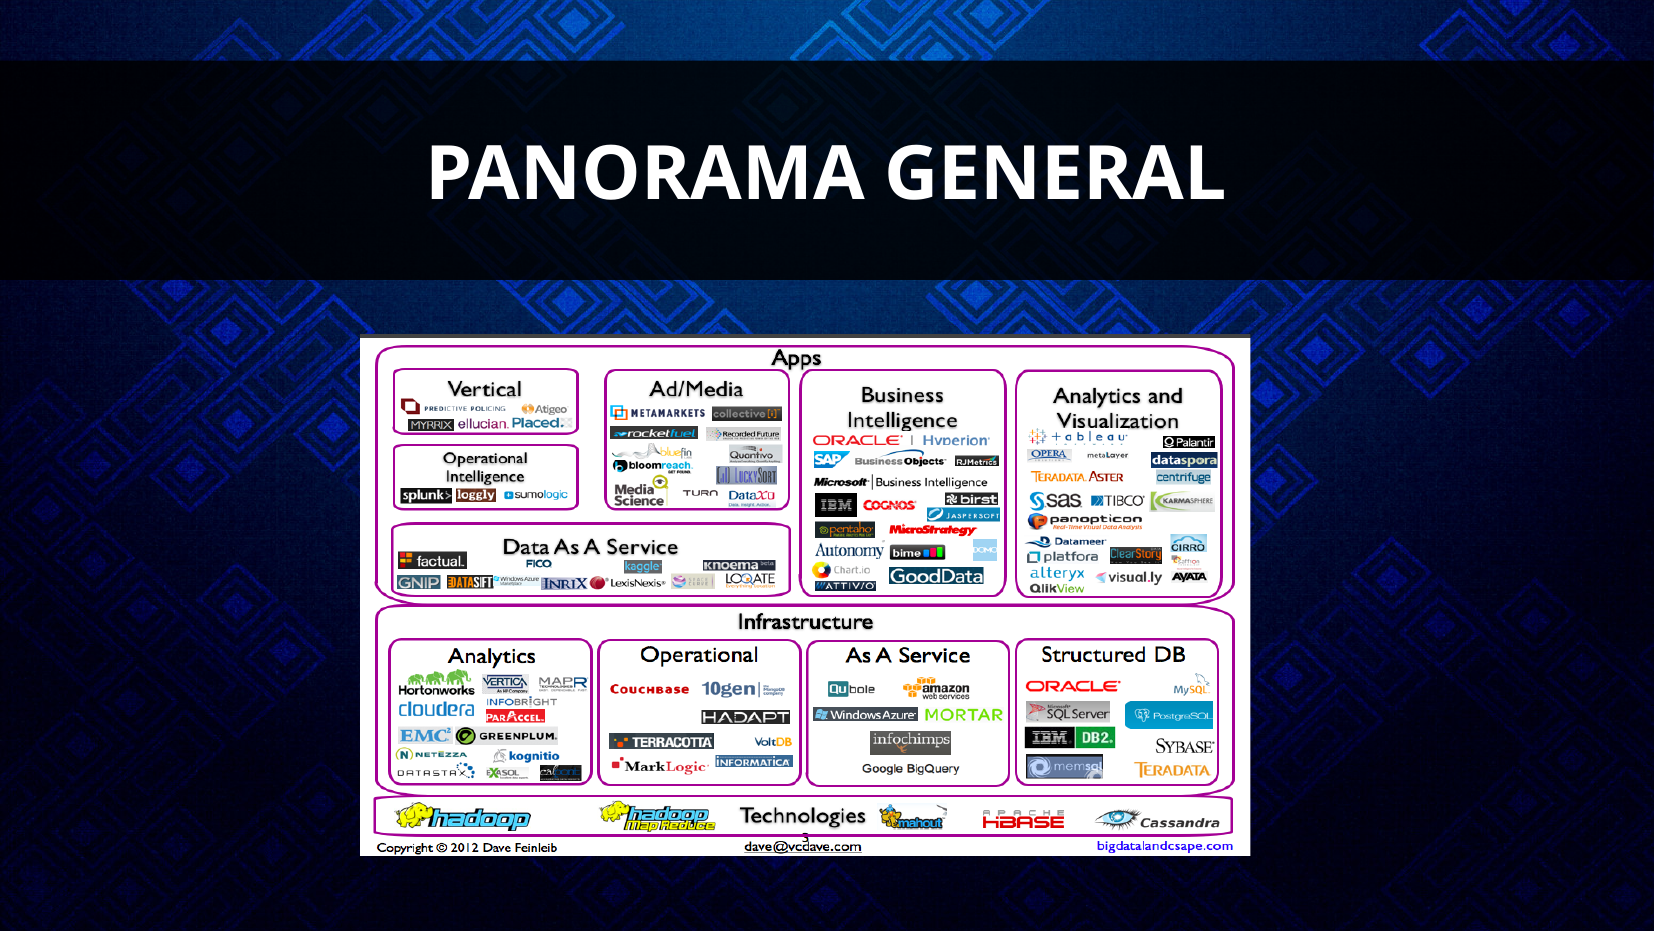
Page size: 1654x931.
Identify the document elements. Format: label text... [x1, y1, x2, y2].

text_box PANORAMA GENERAL [0, 60, 1654, 280]
picture [0, 280, 1654, 931]
picture [0, 0, 1654, 60]
